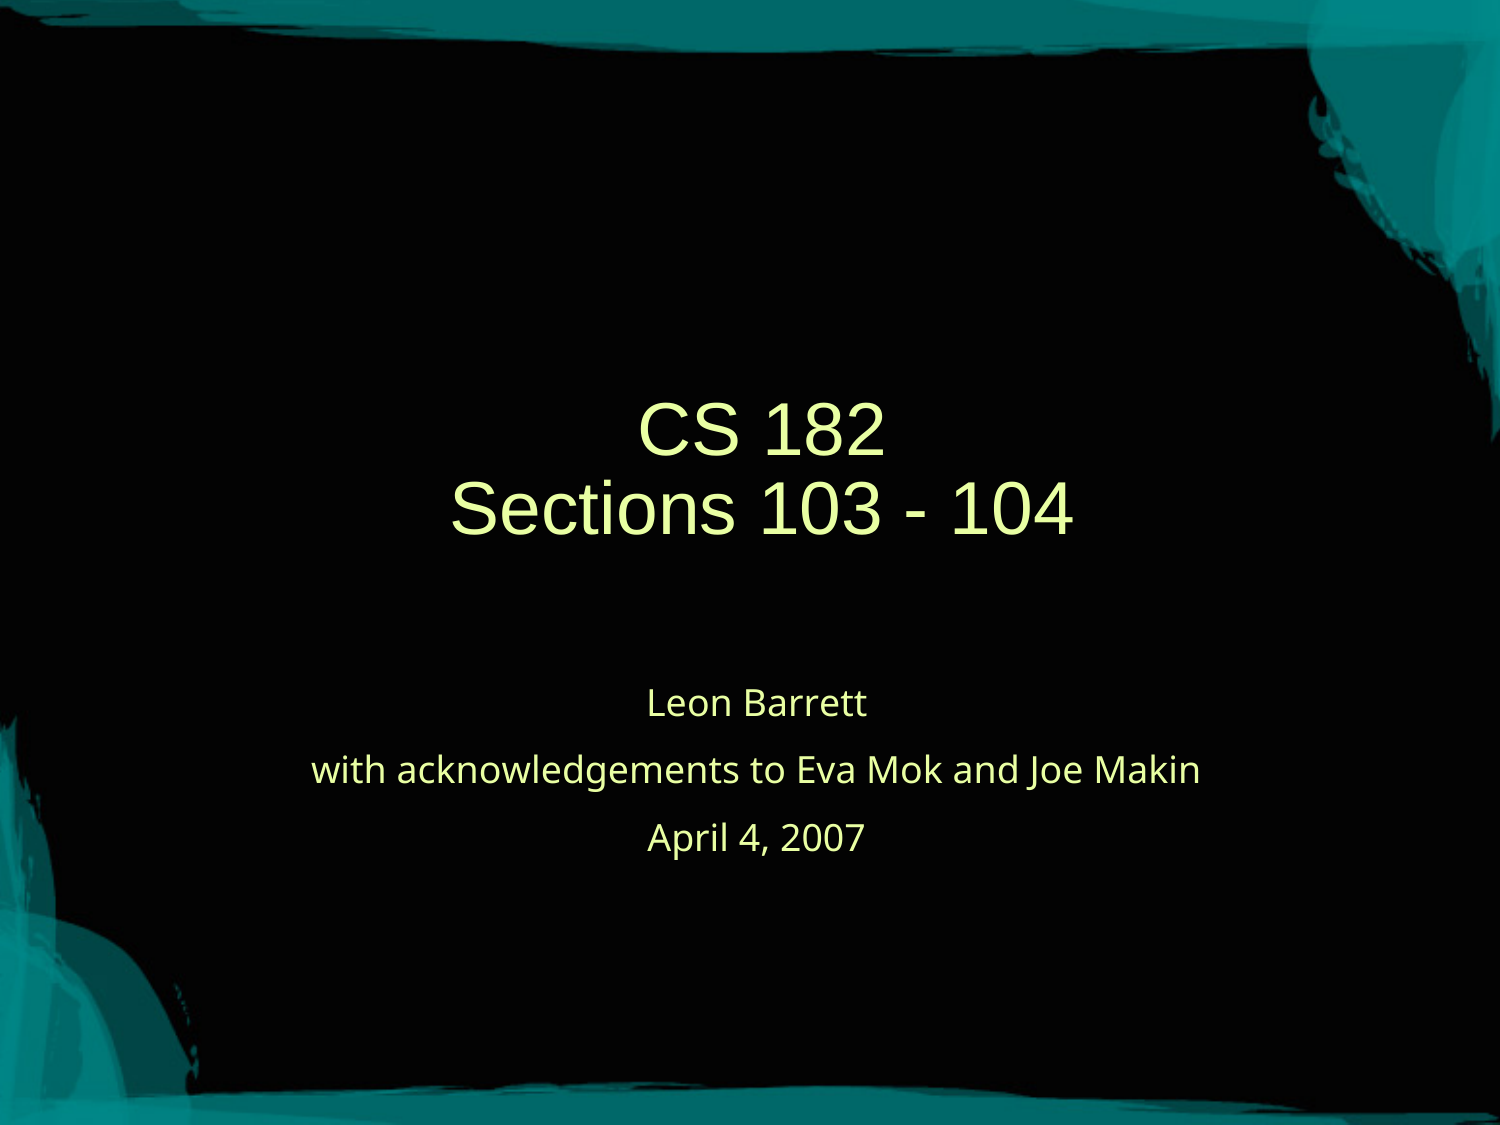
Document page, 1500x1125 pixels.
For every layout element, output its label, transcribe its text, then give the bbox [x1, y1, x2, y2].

subtitle Leon Barrett with acknowledgements to Eva Mok and Joe Makin April 4, 2007 [275, 668, 1238, 876]
picture [0, 0, 1500, 1125]
title CS 182 Sections 103 - 104 [262, 249, 1263, 559]
